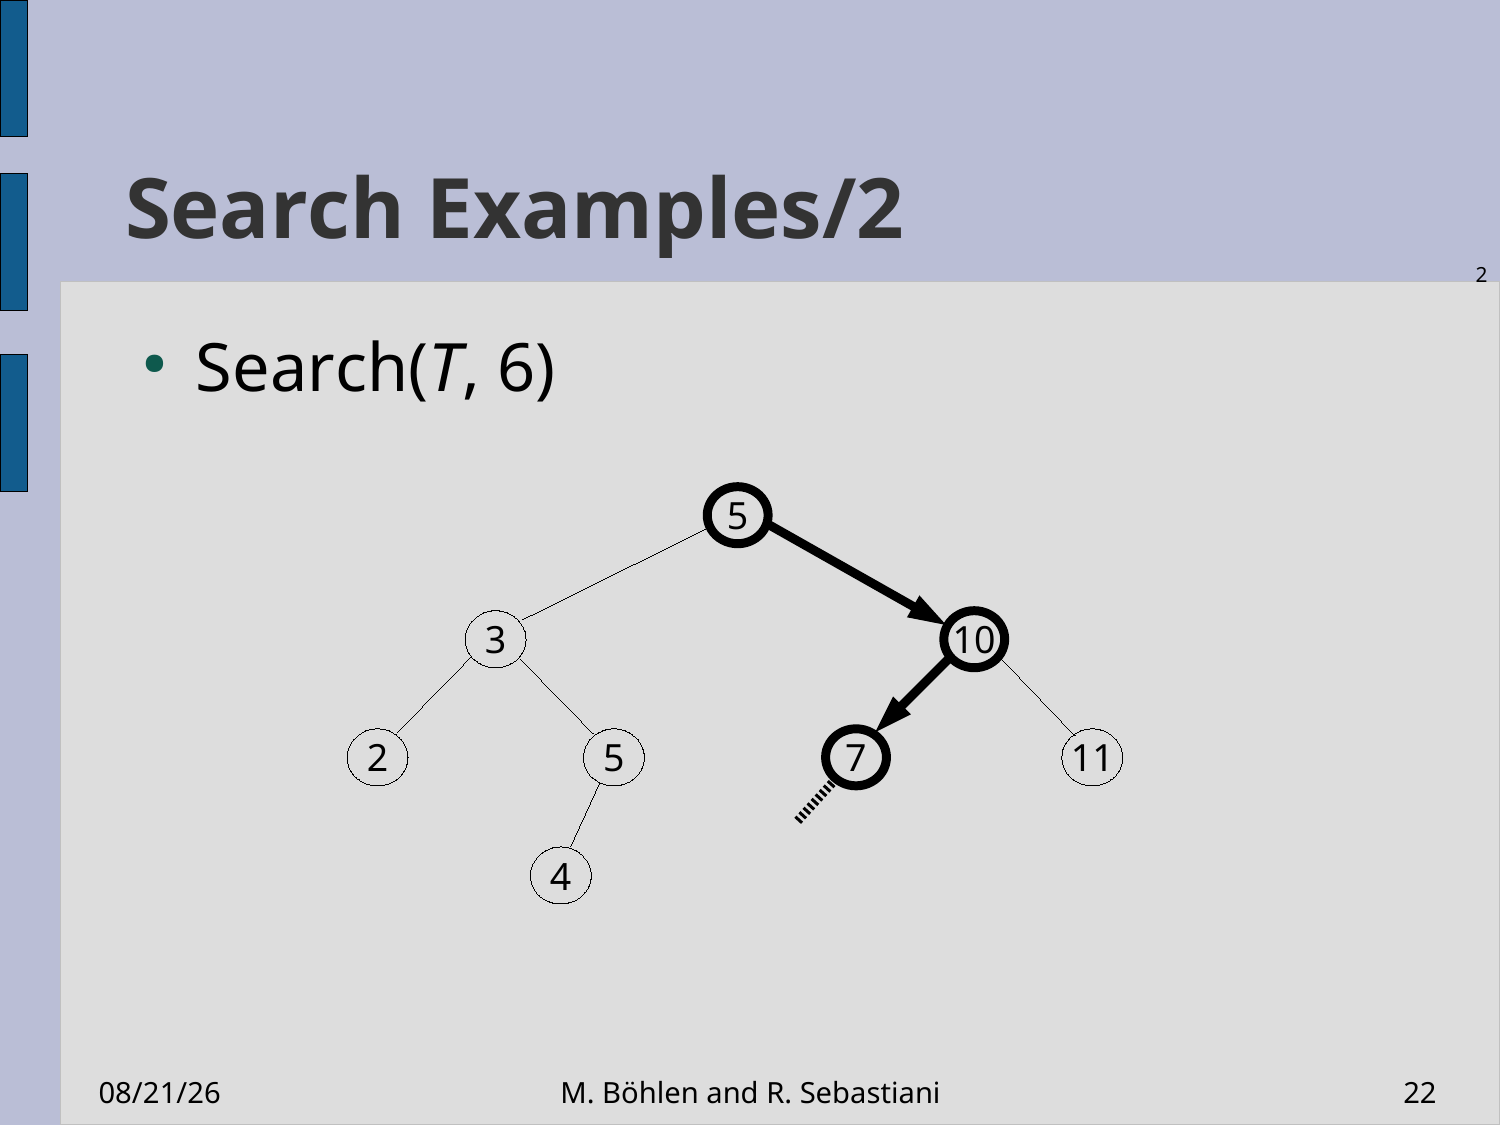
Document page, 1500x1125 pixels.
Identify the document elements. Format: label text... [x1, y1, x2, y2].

title Search Examples/2 [110, 67, 1392, 271]
text_box 10 [943, 610, 1005, 668]
text_box 5 [707, 486, 769, 544]
text_box 2 [1460, 252, 1500, 293]
text_box 4 [530, 846, 592, 904]
text_box 3 [465, 610, 527, 668]
text_box 7 [825, 728, 887, 786]
text_box 5 [583, 728, 645, 786]
list Search(T, 6) [110, 312, 1392, 1037]
text_box 2 [347, 728, 409, 786]
text_box 11 [1061, 728, 1123, 786]
